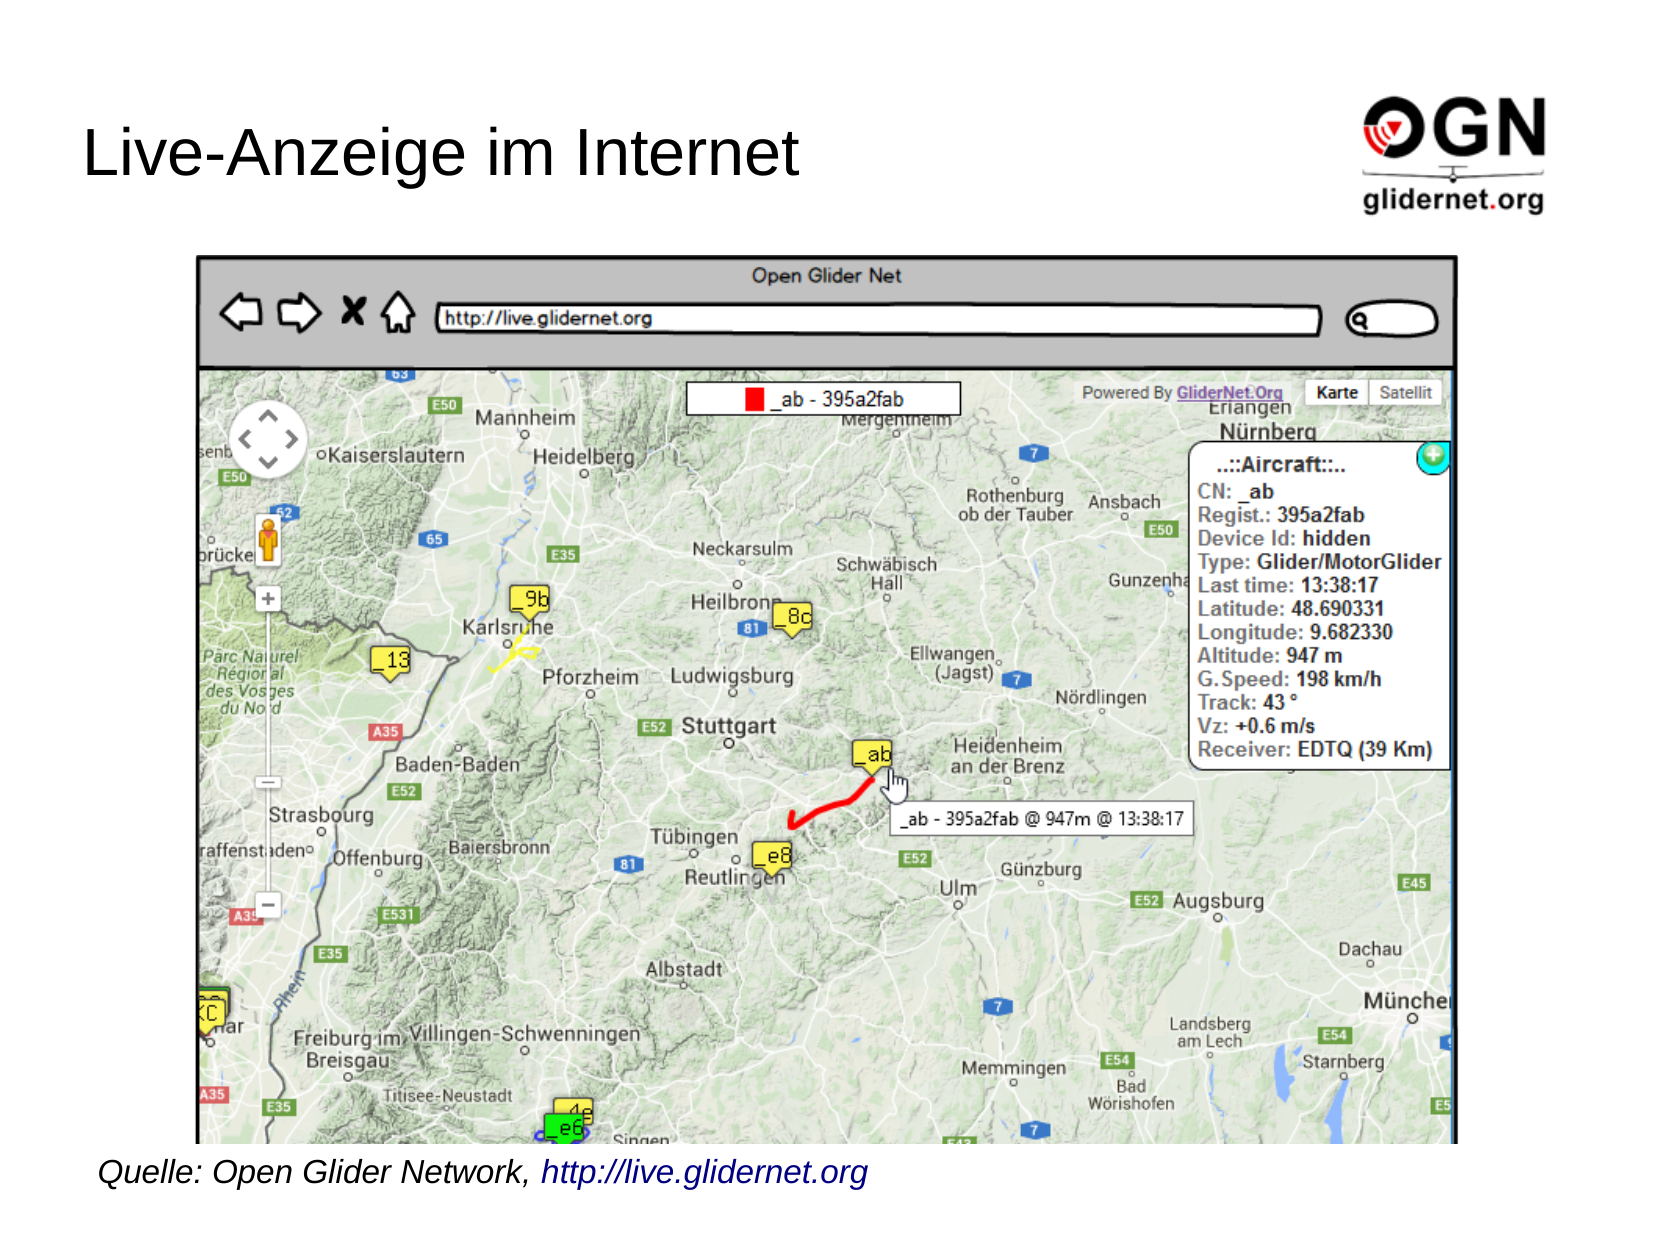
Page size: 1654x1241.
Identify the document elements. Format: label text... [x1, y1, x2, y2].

picture [195, 34, 1571, 1144]
text_box Quelle: Open Glider Network, http://live.glidernet.org [82, 1145, 1571, 1229]
title Live-Anzeige im Internet [82, 48, 1337, 256]
